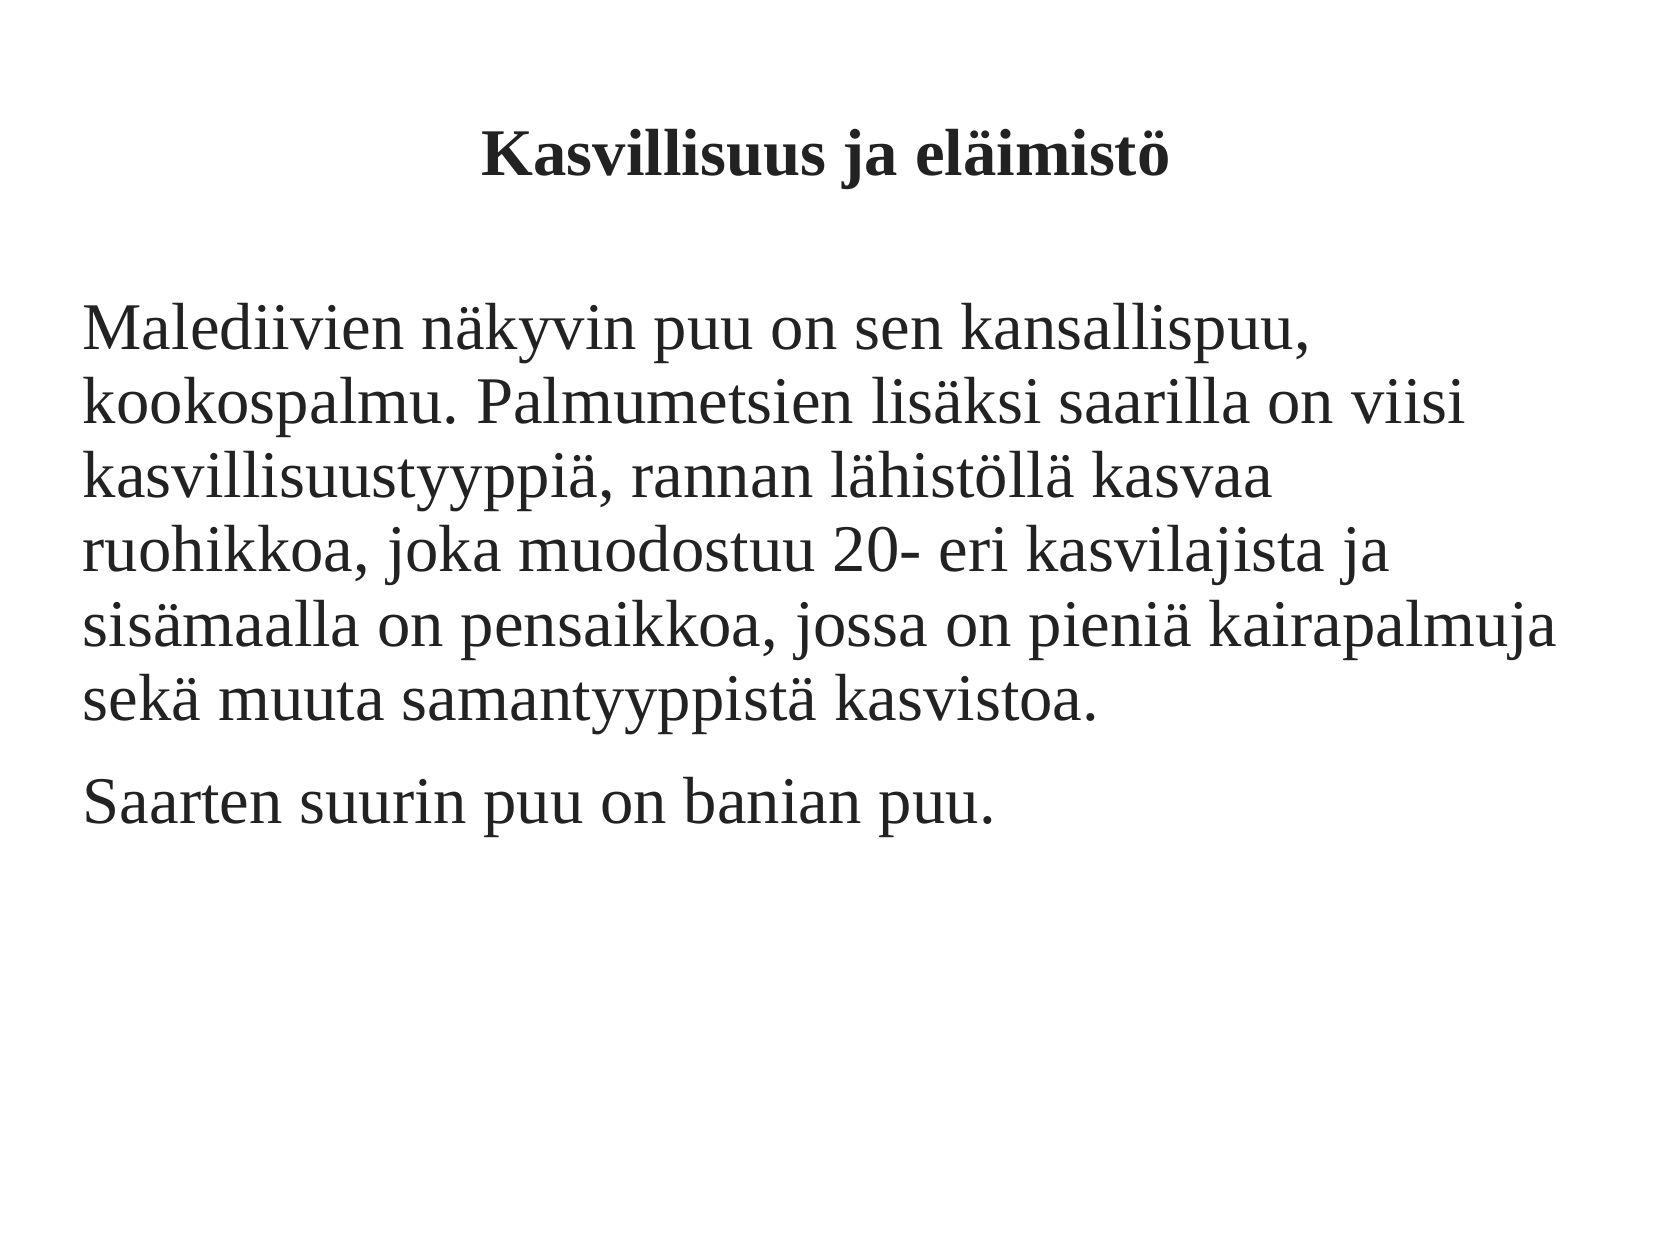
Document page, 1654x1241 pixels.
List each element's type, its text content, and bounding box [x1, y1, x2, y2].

list Malediivien näkyvin puu on sen kansallispuu, kookospalmu. Palmumetsien lisäksi saarilla on viisi kasvillisuustyyppiä, rannan lähistöllä kasvaa ruohikkoa, joka muodostuu 20- eri kasvilajista ja sisämaalla on pensaikkoa, jossa on pieniä kairapalmuja sekä muuta samantyyppistä kasvistoa. Saarten suurin puu on banian puu. [82, 290, 1571, 1010]
title Kasvillisuus ja eläimistö [82, 49, 1571, 257]
